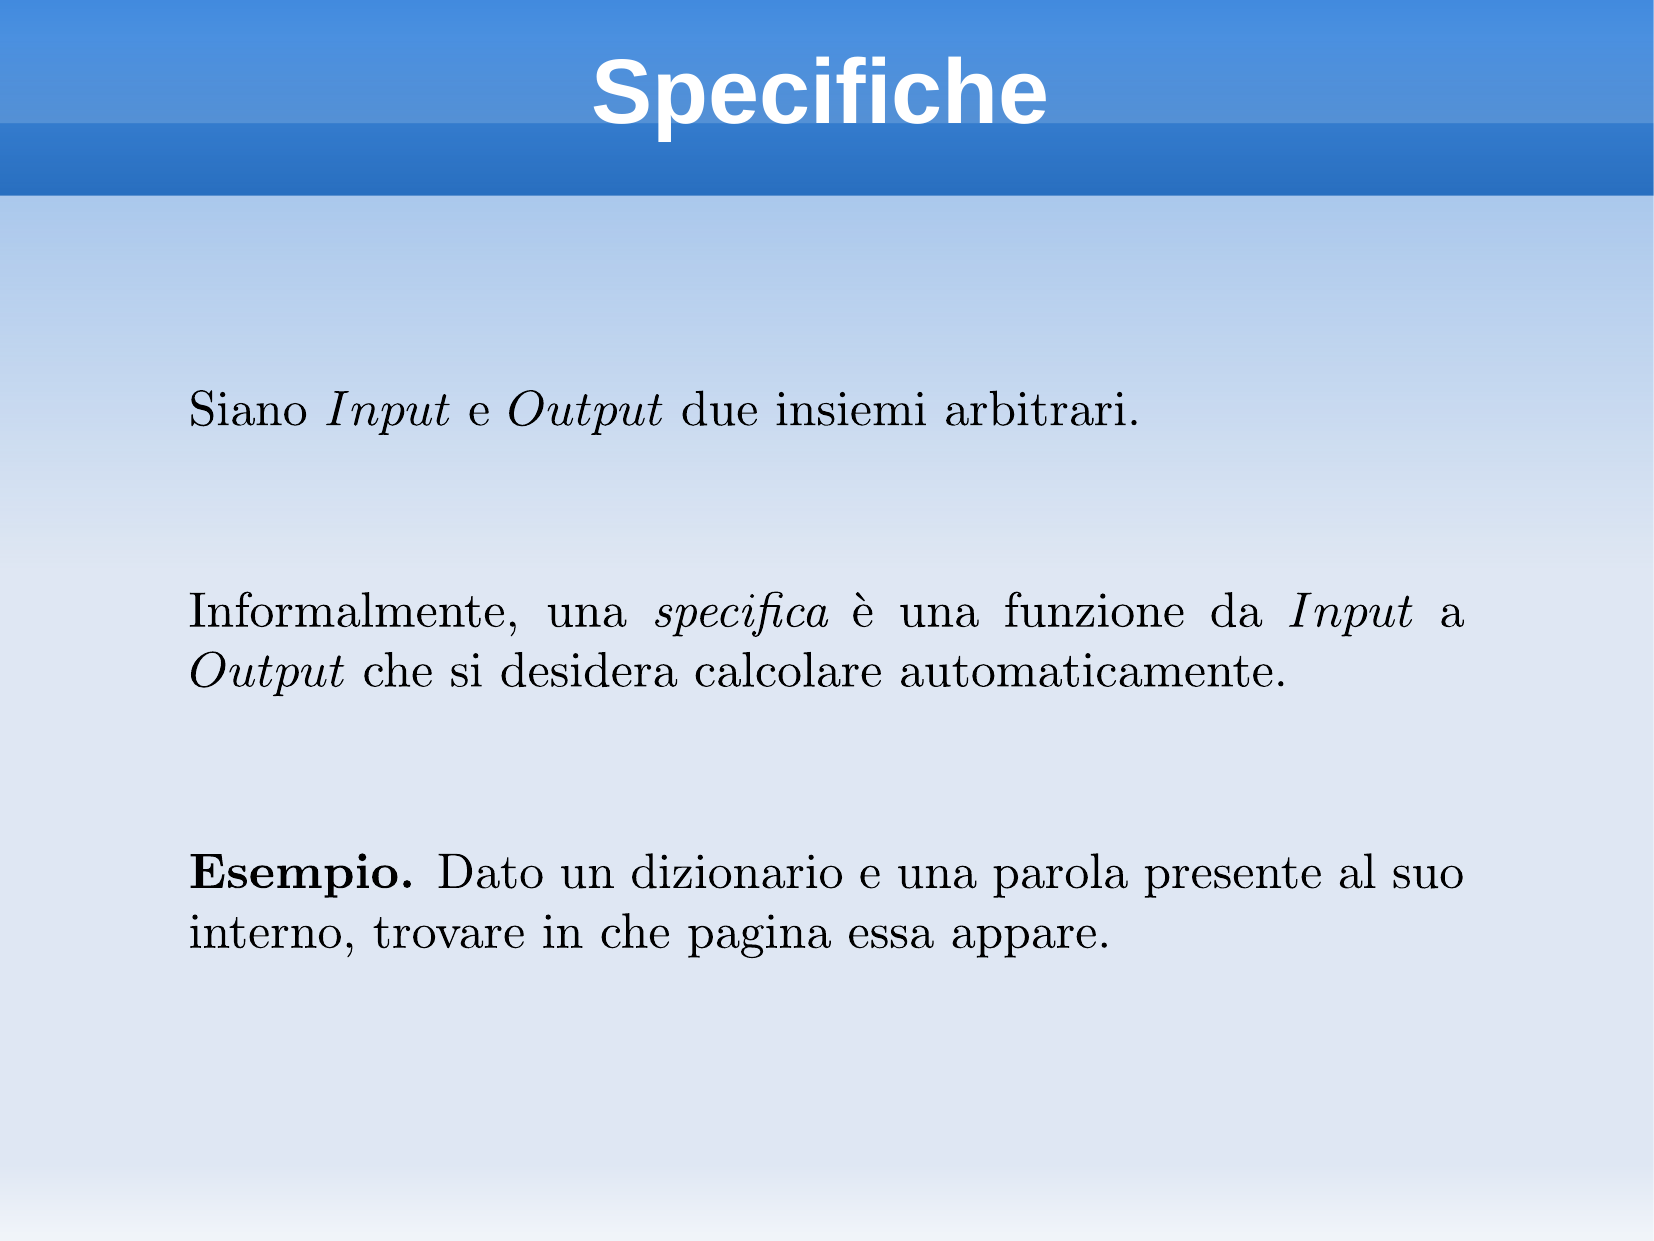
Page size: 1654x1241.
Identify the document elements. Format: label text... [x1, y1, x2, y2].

picture [0, 0, 1654, 1241]
text_box [188, 390, 1465, 959]
title Specifiche [76, 0, 1565, 196]
